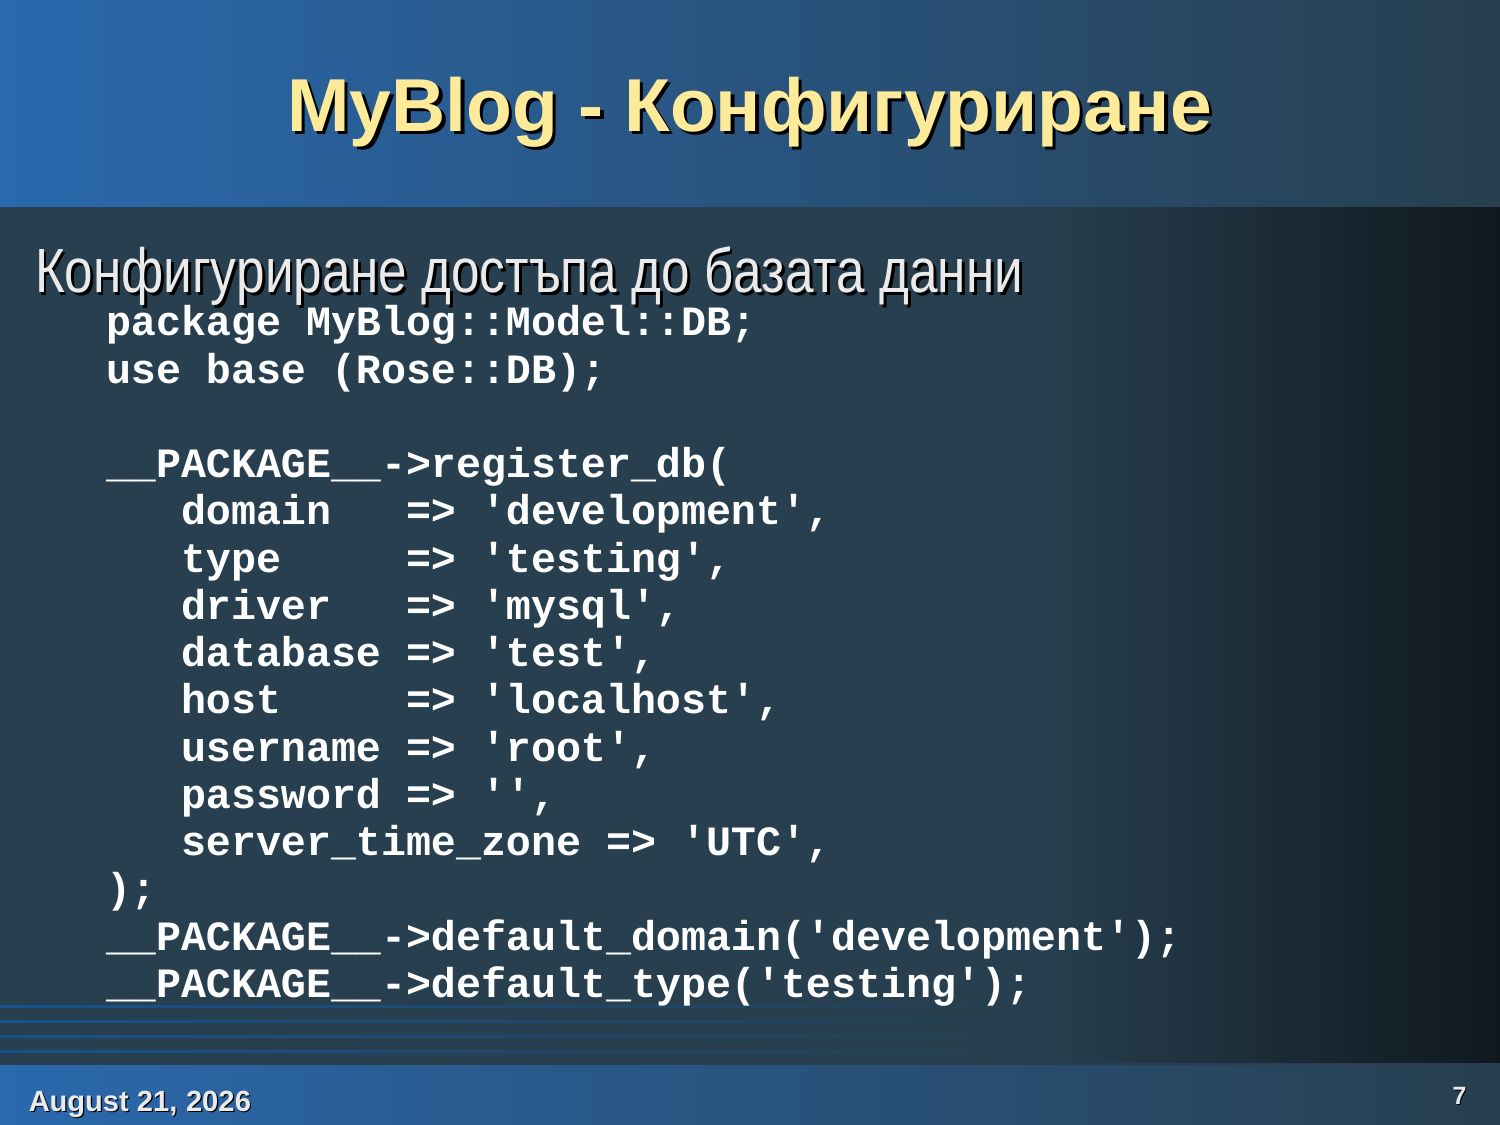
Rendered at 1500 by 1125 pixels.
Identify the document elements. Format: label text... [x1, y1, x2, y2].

text_box package MyBlog::Model::DB; use base (Rose::DB); __PACKAGE__->register_db( domain => 'development', type => 'testing', driver => 'mysql', database => 'test', host => 'localhost', username => 'root', password => '', server_time_zone => 'UTC', ); __PACKAGE__->default_domain('development'); __PACKAGE__->default_type('testing'); [106, 301, 1182, 1063]
list Конфигуриране достъпа до базата данни [31, 232, 1469, 1065]
title MyBlog - Конфигуриране [13, 8, 1487, 197]
